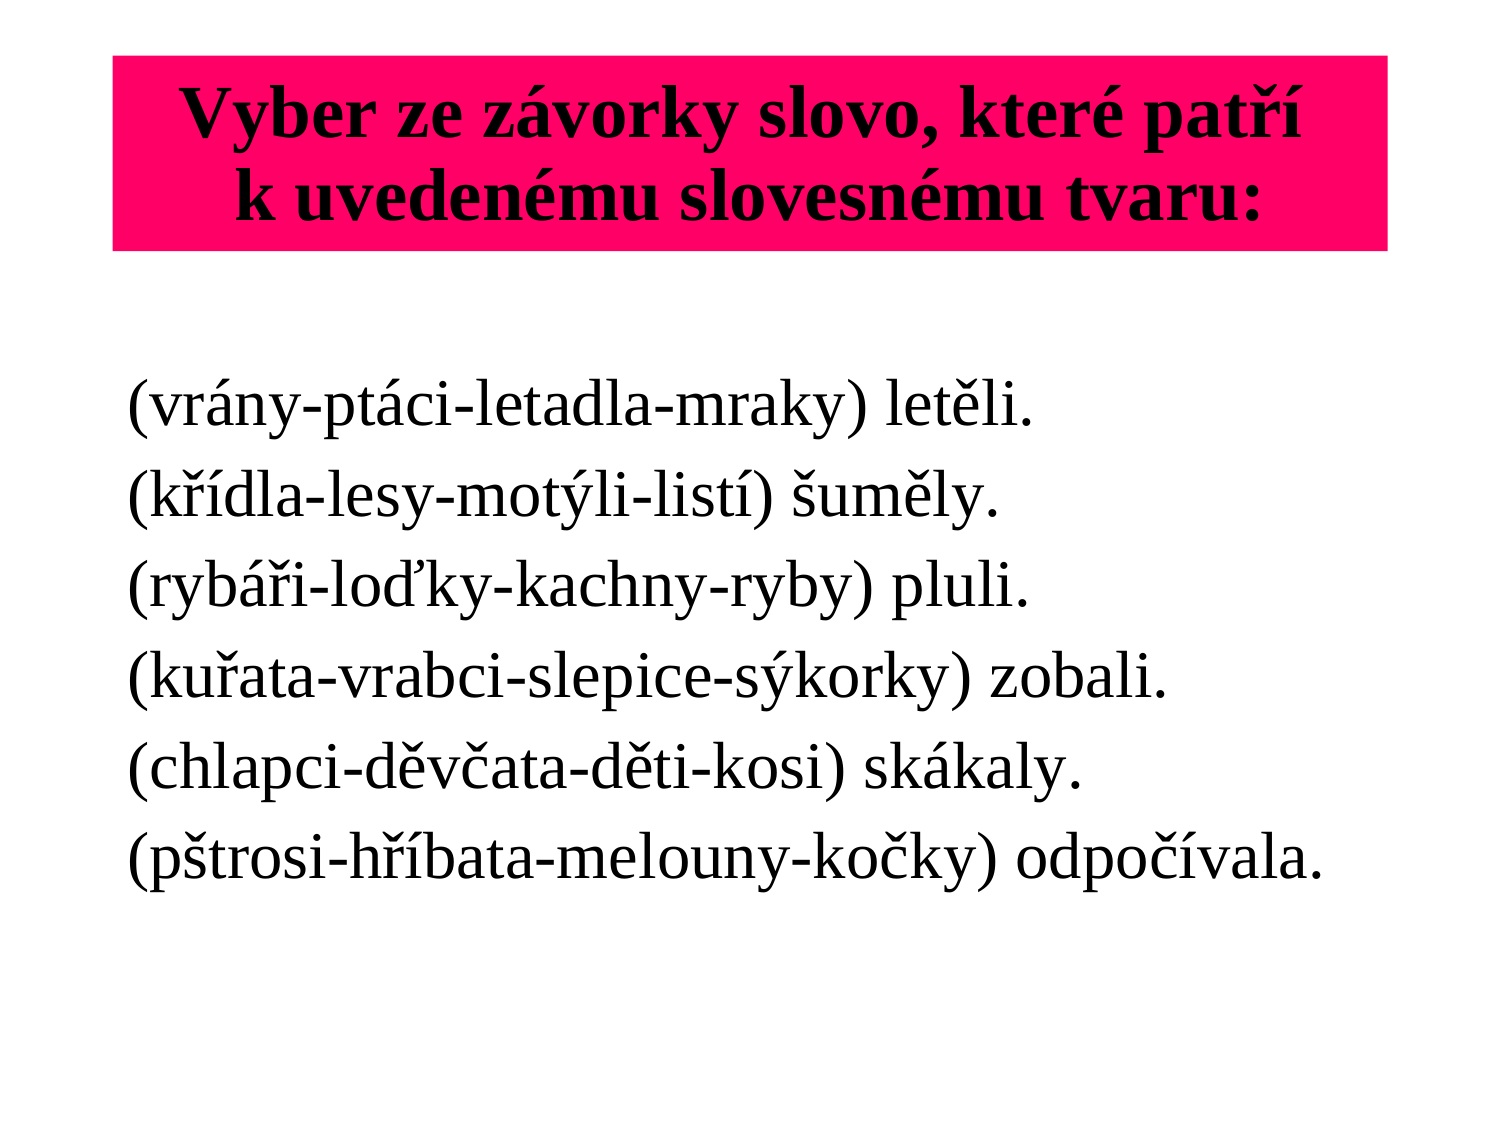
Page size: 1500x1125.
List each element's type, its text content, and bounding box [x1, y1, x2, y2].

title Vyber ze závorky slovo, které patří k uvedenému slovesnému tvaru: [112, 55, 1388, 252]
list (vrány-ptáci-letadla-mraky) letěli. (křídla-lesy-motýli-listí) šuměly. (rybáři-loďky-kachny-ryby) pluli. (kuřata-vrabci-slepice-sýkorky) zobali. (chlapci-děvčata-děti-kosi) skákaly. (pštrosi-hříbata-melouny-kočky) odpočívala. [112, 358, 1388, 1000]
